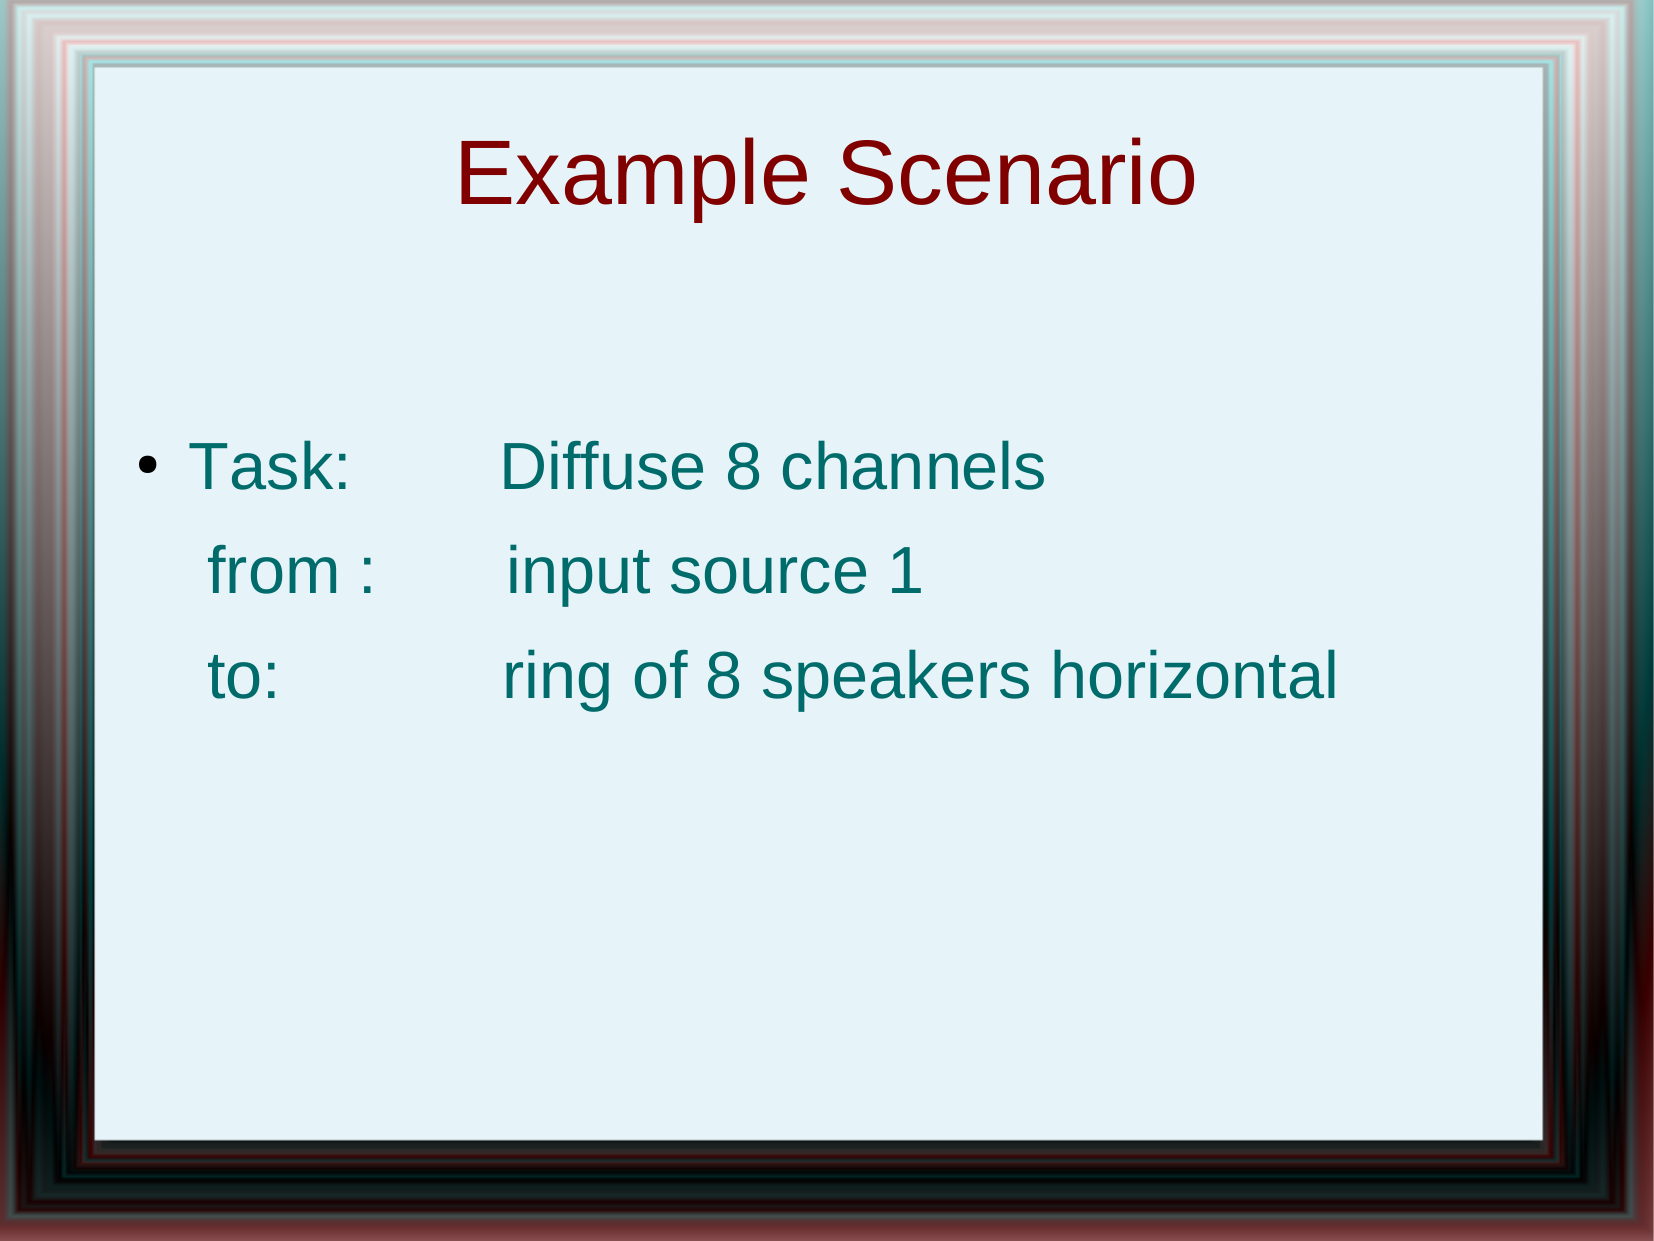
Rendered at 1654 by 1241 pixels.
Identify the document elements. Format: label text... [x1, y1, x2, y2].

title Example Scenario [118, 88, 1536, 257]
picture [0, 0, 1654, 1241]
list Task: Diffuse 8 channels from : input source 1 to: ring of 8 speakers horizontal [118, 324, 1506, 1170]
